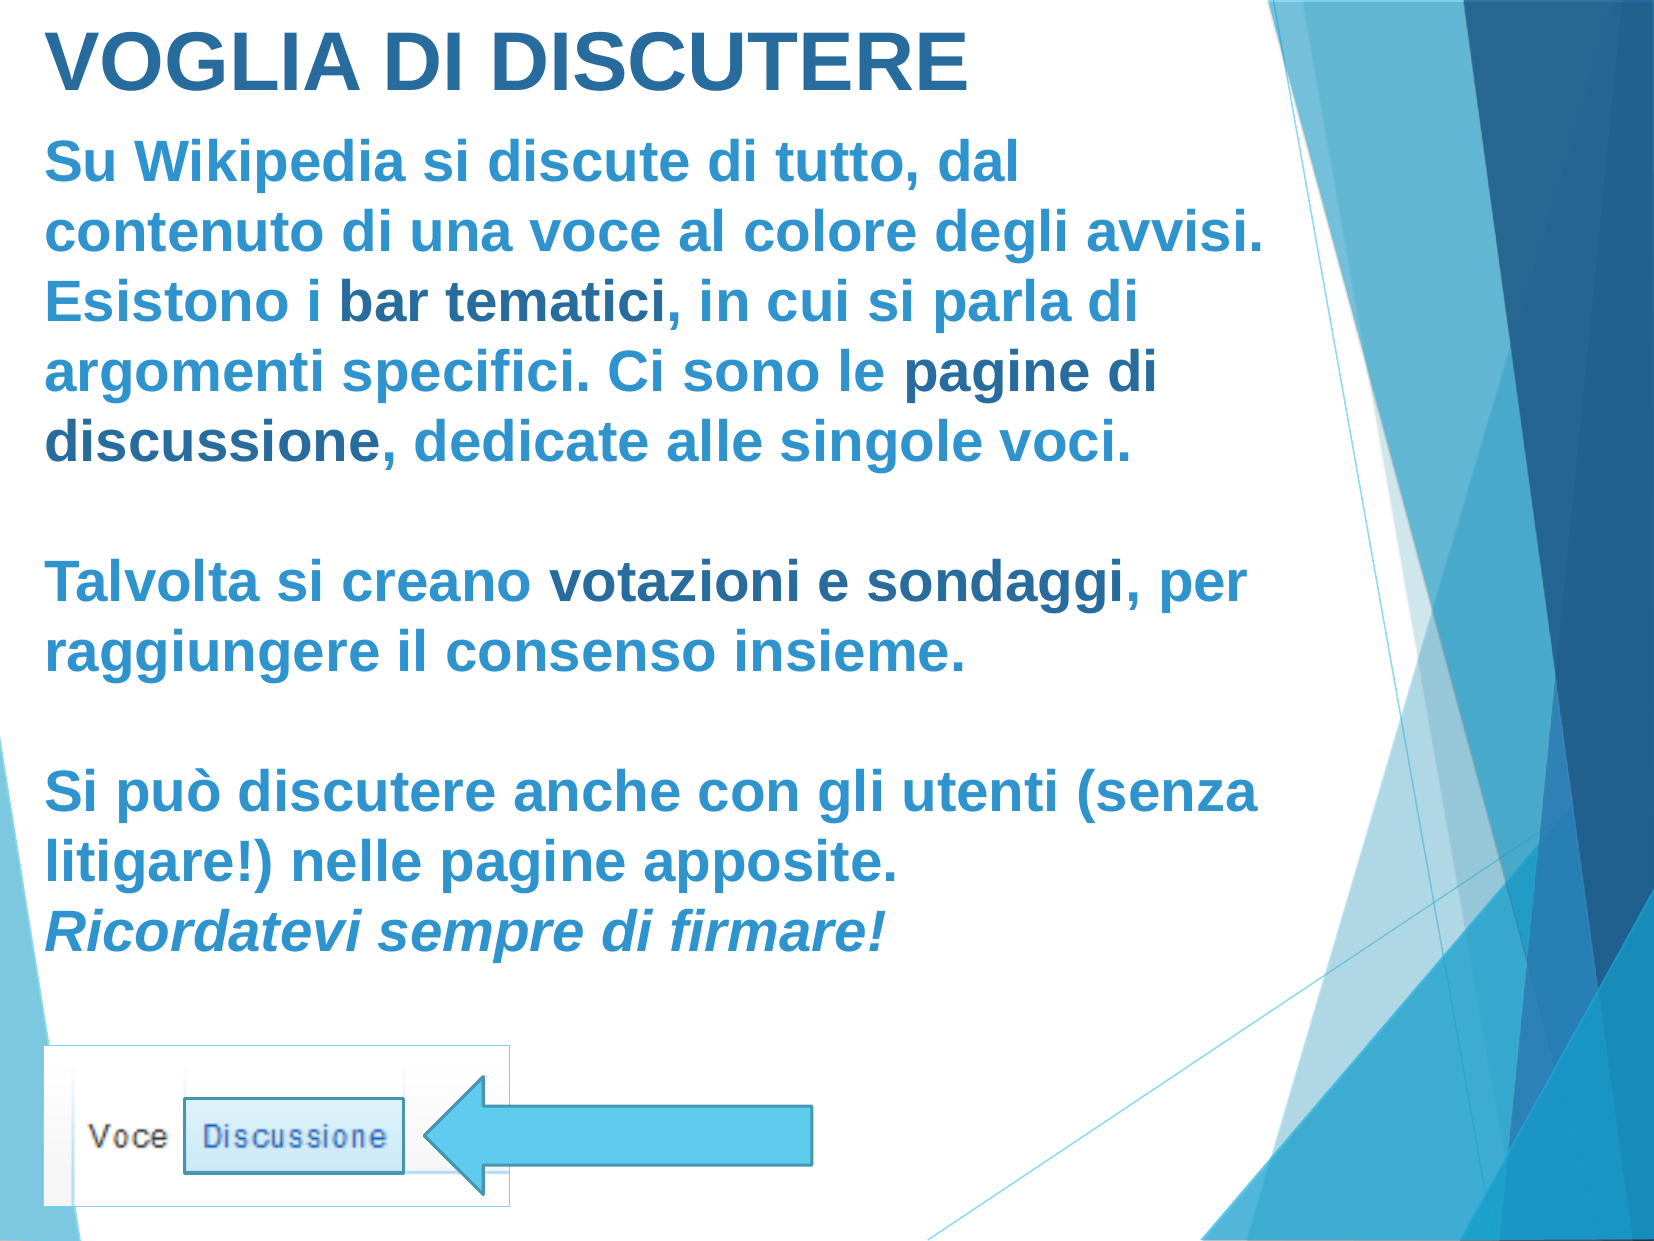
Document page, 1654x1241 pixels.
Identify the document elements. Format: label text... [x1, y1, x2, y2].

text_box [184, 1098, 404, 1174]
text_box [424, 1076, 812, 1195]
text_box VOGLIA DI DISCUTERE [29, 0, 1309, 115]
picture [43, 1045, 510, 1207]
text_box Su Wikipedia si discute di tutto, dal contenuto di una voce al colore degli avvisi. Esistono i bar tematici, in cui si parla di argomenti specifici. Ci sono le pagine di discussione, dedicate alle singole voci. Talvolta si creano votazioni e sondaggi, per raggiungere il consenso insieme. Si può discutere anche con gli utenti (senza litigare!) nelle pagine apposite. Ricordatevi sempre di firmare! [29, 116, 1309, 971]
